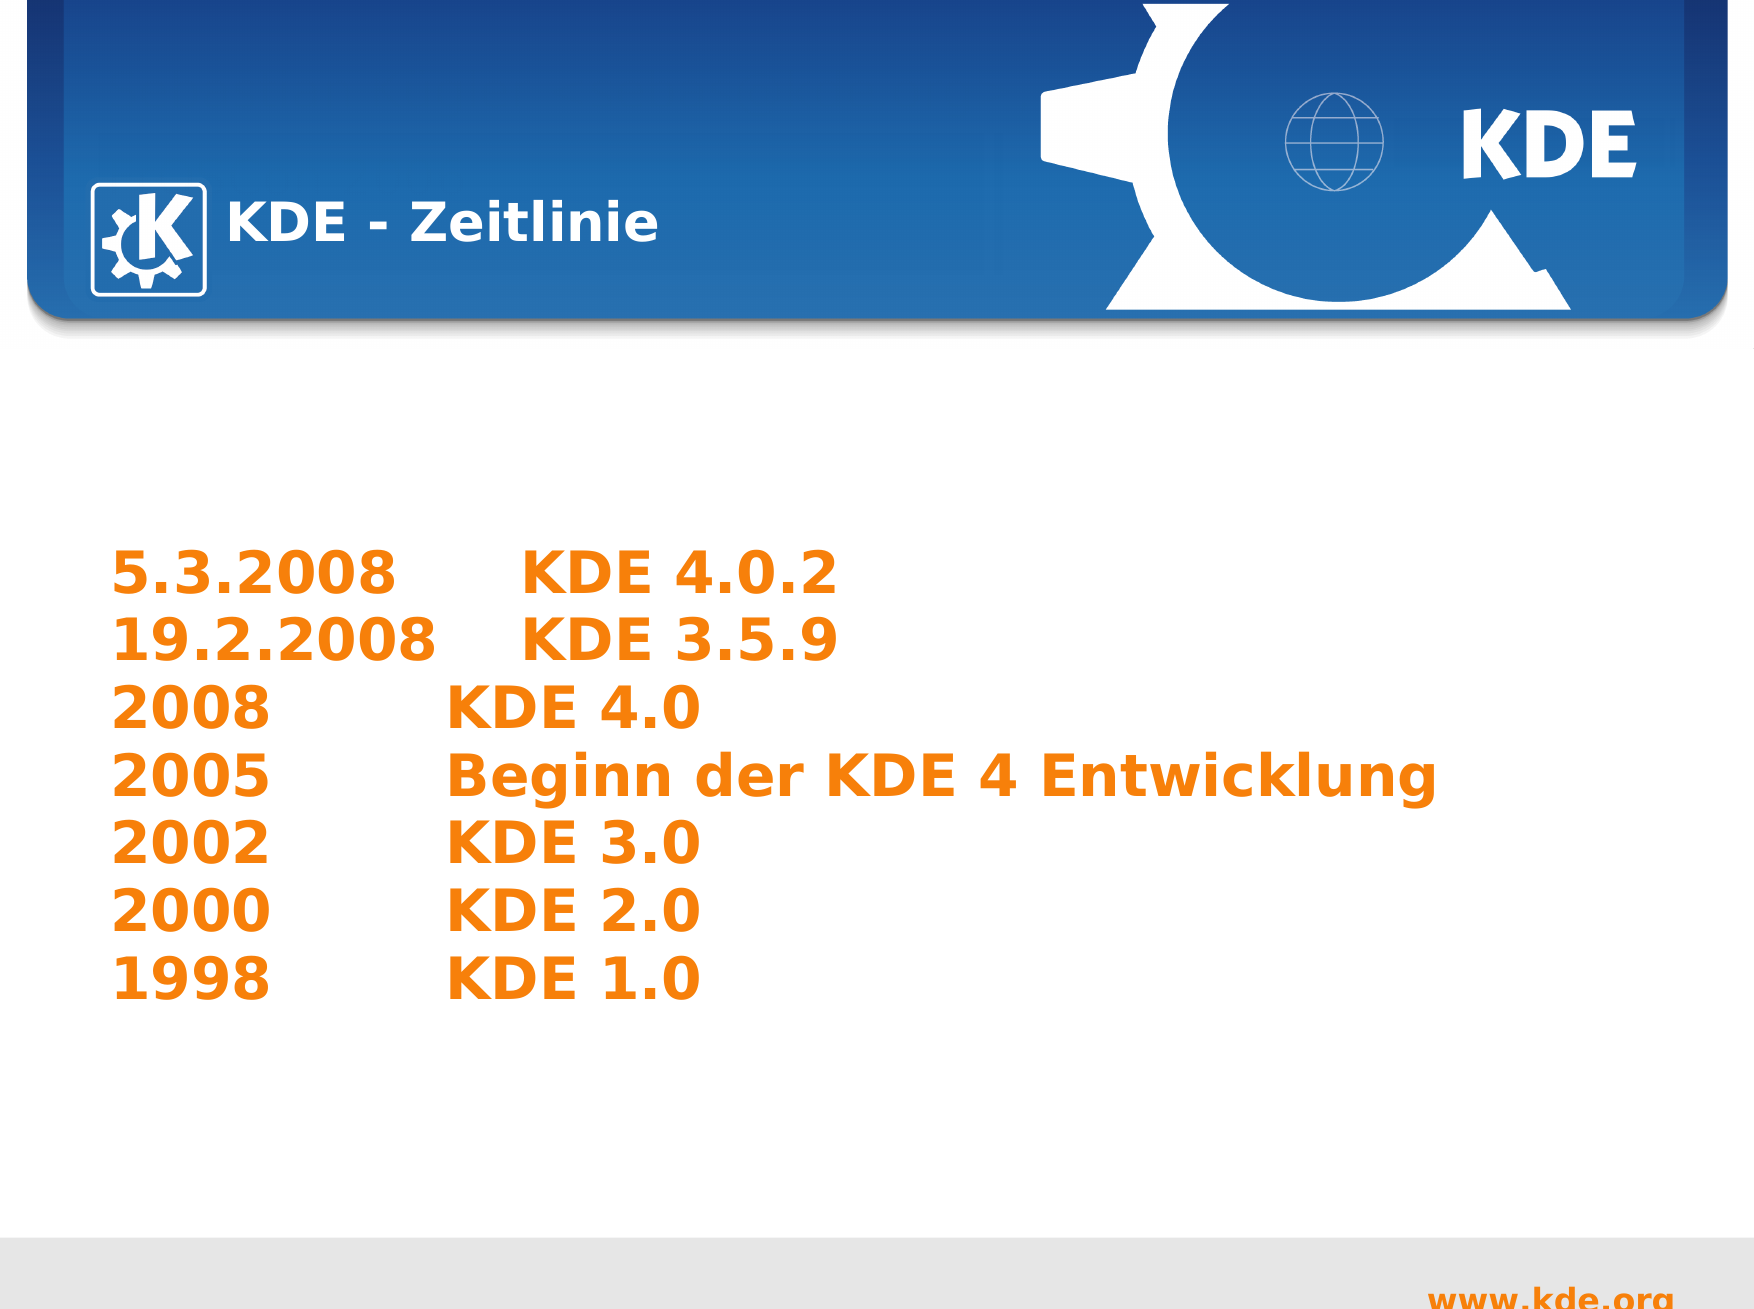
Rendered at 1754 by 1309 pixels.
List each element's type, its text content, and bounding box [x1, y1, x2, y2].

picture [0, 0, 1754, 349]
subtitle 5.3.2008 KDE 4.0.2 19.2.2008 KDE 3.5.9 2008 KDE 4.0 2005 Beginn der KDE 4 Entwicklung 2002 KDE 3.0 2000 KDE 2.0 1998 KDE 1.0 [75, 400, 1654, 1152]
title KDE - Zeitlinie [225, 181, 1126, 265]
